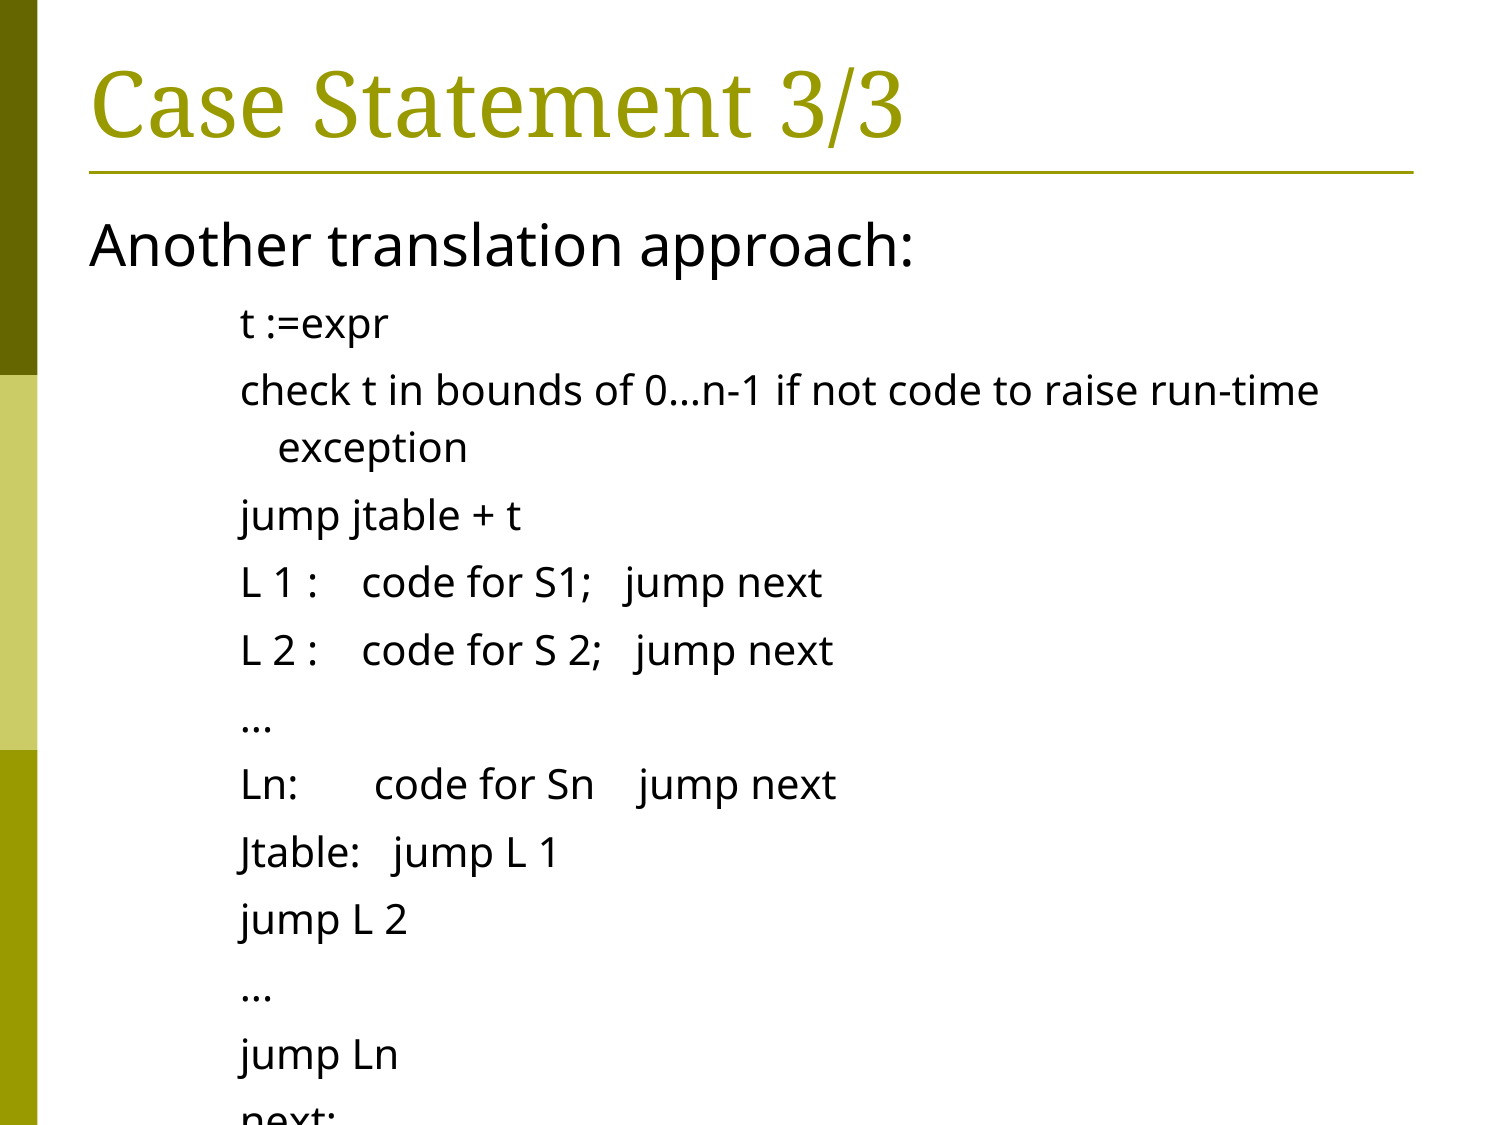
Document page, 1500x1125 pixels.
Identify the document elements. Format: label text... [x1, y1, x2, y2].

list Another translation approach: t :=expr check t in bounds of 0…n-1 if not code to raise run-time exception jump jtable + t L 1 : code for S1; jump next L 2 : code for S 2; jump next ... Ln: code for Sn jump next Jtable: jump L 1 jump L 2 ... jump Ln next: [75, 196, 1426, 1035]
title Case Statement 3/3 [75, 45, 1426, 173]
